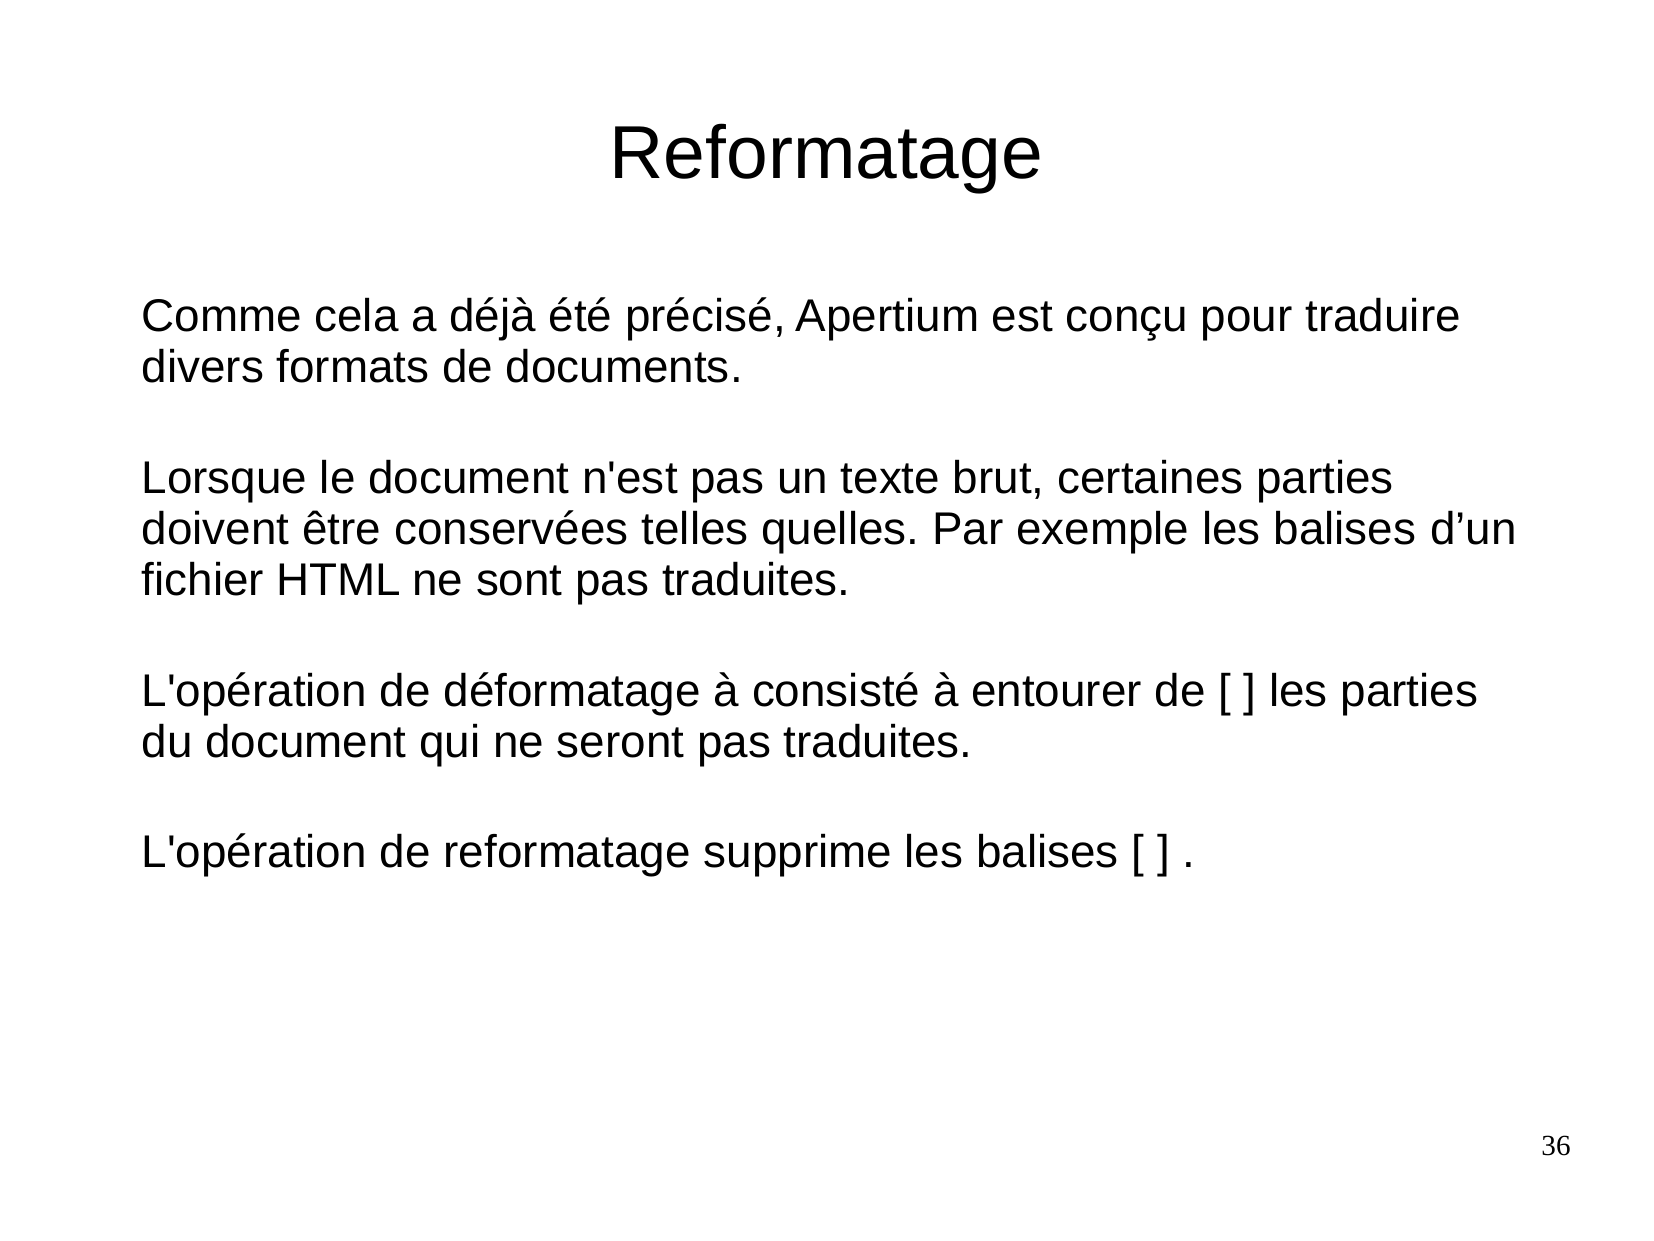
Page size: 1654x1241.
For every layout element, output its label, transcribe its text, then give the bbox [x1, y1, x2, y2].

list Comme cela a déjà été précisé, Apertium est conçu pour traduire divers formats de documents. Lorsque le document n'est pas un texte brut, certaines parties doivent être conservées telles quelles. Par exemple les balises d’un fichier HTML ne sont pas traduites. L'opération de déformatage à consisté à entourer de [ ] les parties du document qui ne seront pas traduites. L'opération de reformatage supprime les balises [ ] . [141, 290, 1538, 1010]
title Reformatage [82, 49, 1571, 257]
